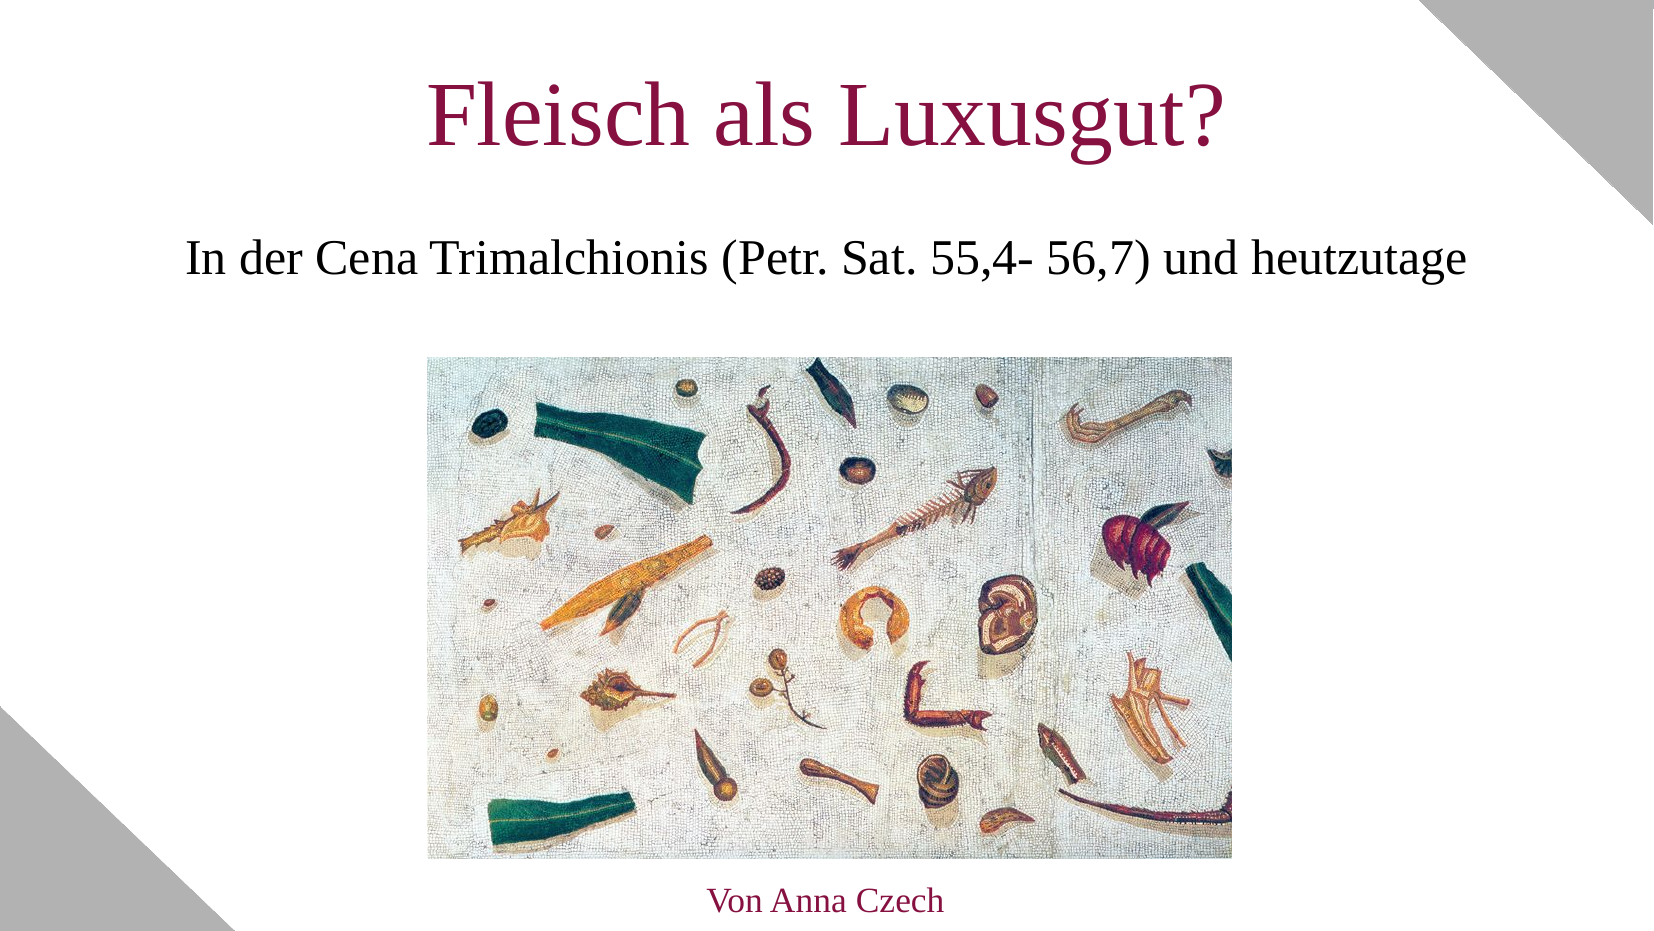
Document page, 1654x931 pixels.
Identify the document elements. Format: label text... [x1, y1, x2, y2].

text_box [1419, 0, 1654, 225]
picture [427, 357, 1232, 859]
text_box [0, 706, 235, 931]
subtitle In der Cena Trimalchionis (Petr. Sat. 55,4- 56,7) und heutzutage [82, 203, 1571, 311]
text_box Von Anna Czech [691, 873, 963, 931]
title Fleisch als Luxusgut? [82, 37, 1571, 193]
